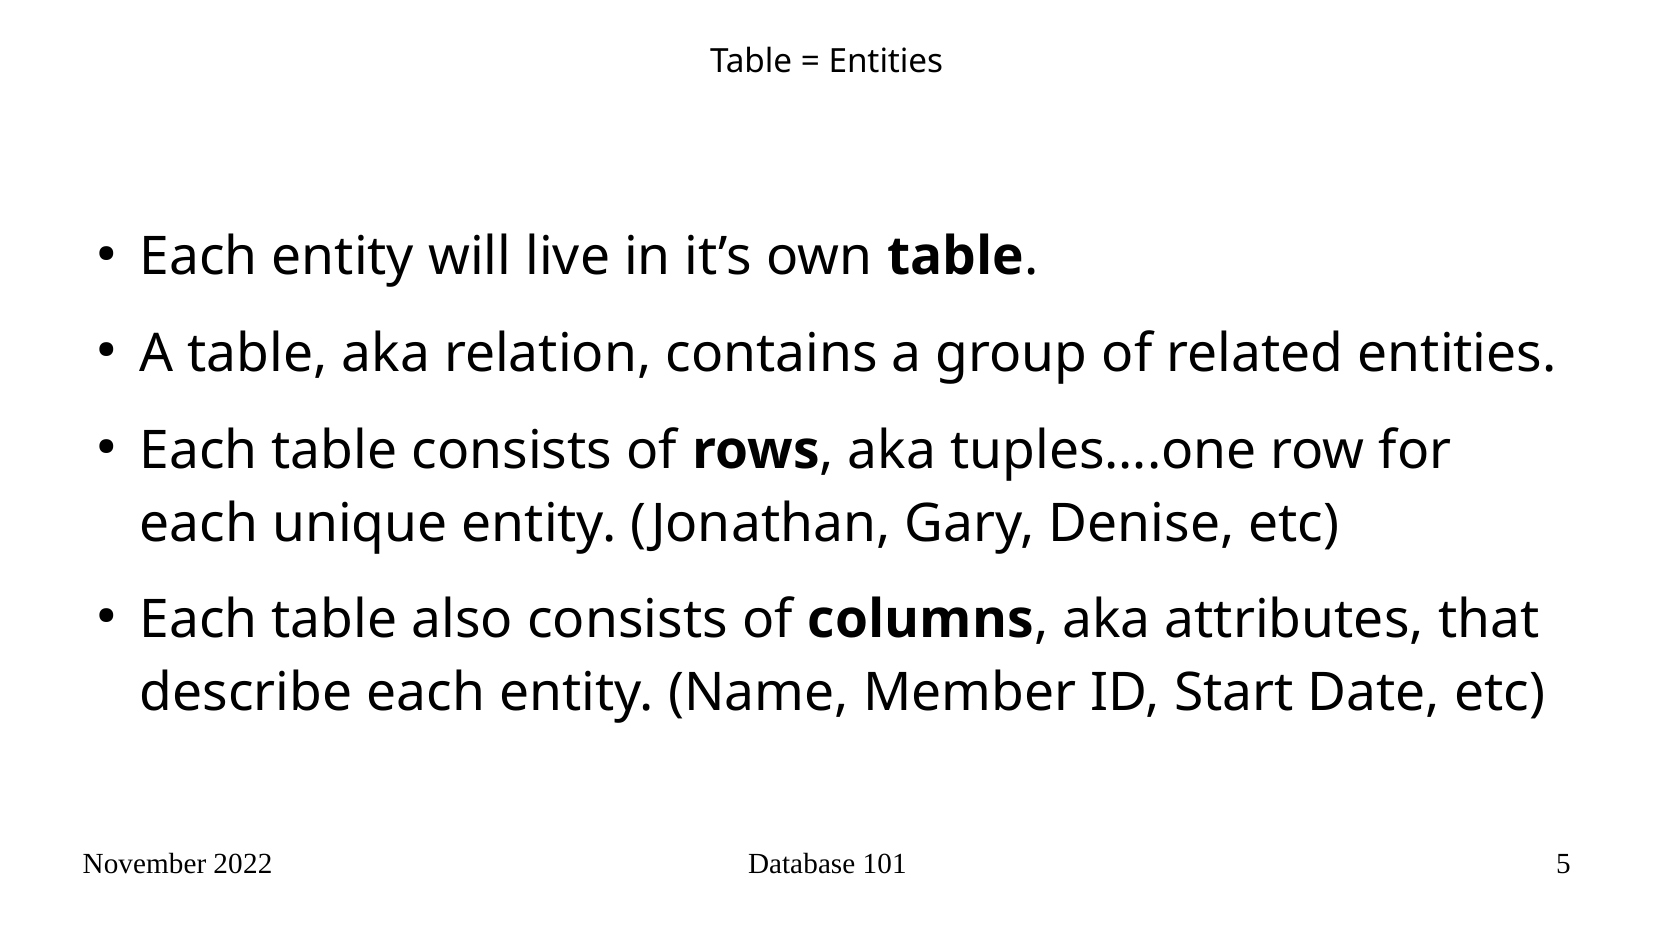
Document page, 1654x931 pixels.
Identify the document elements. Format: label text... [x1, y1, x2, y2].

title Table = Entities [82, 37, 1571, 193]
list Each entity will live in it’s own table. A table, aka relation, contains a group of related entities. Each table consists of rows, aka tuples….one row for each unique entity. (Jonathan, Gary, Denise, etc) Each table also consists of columns, aka attributes, that describe each entity. (Name, Member ID, Start Date, etc) [82, 217, 1571, 758]
